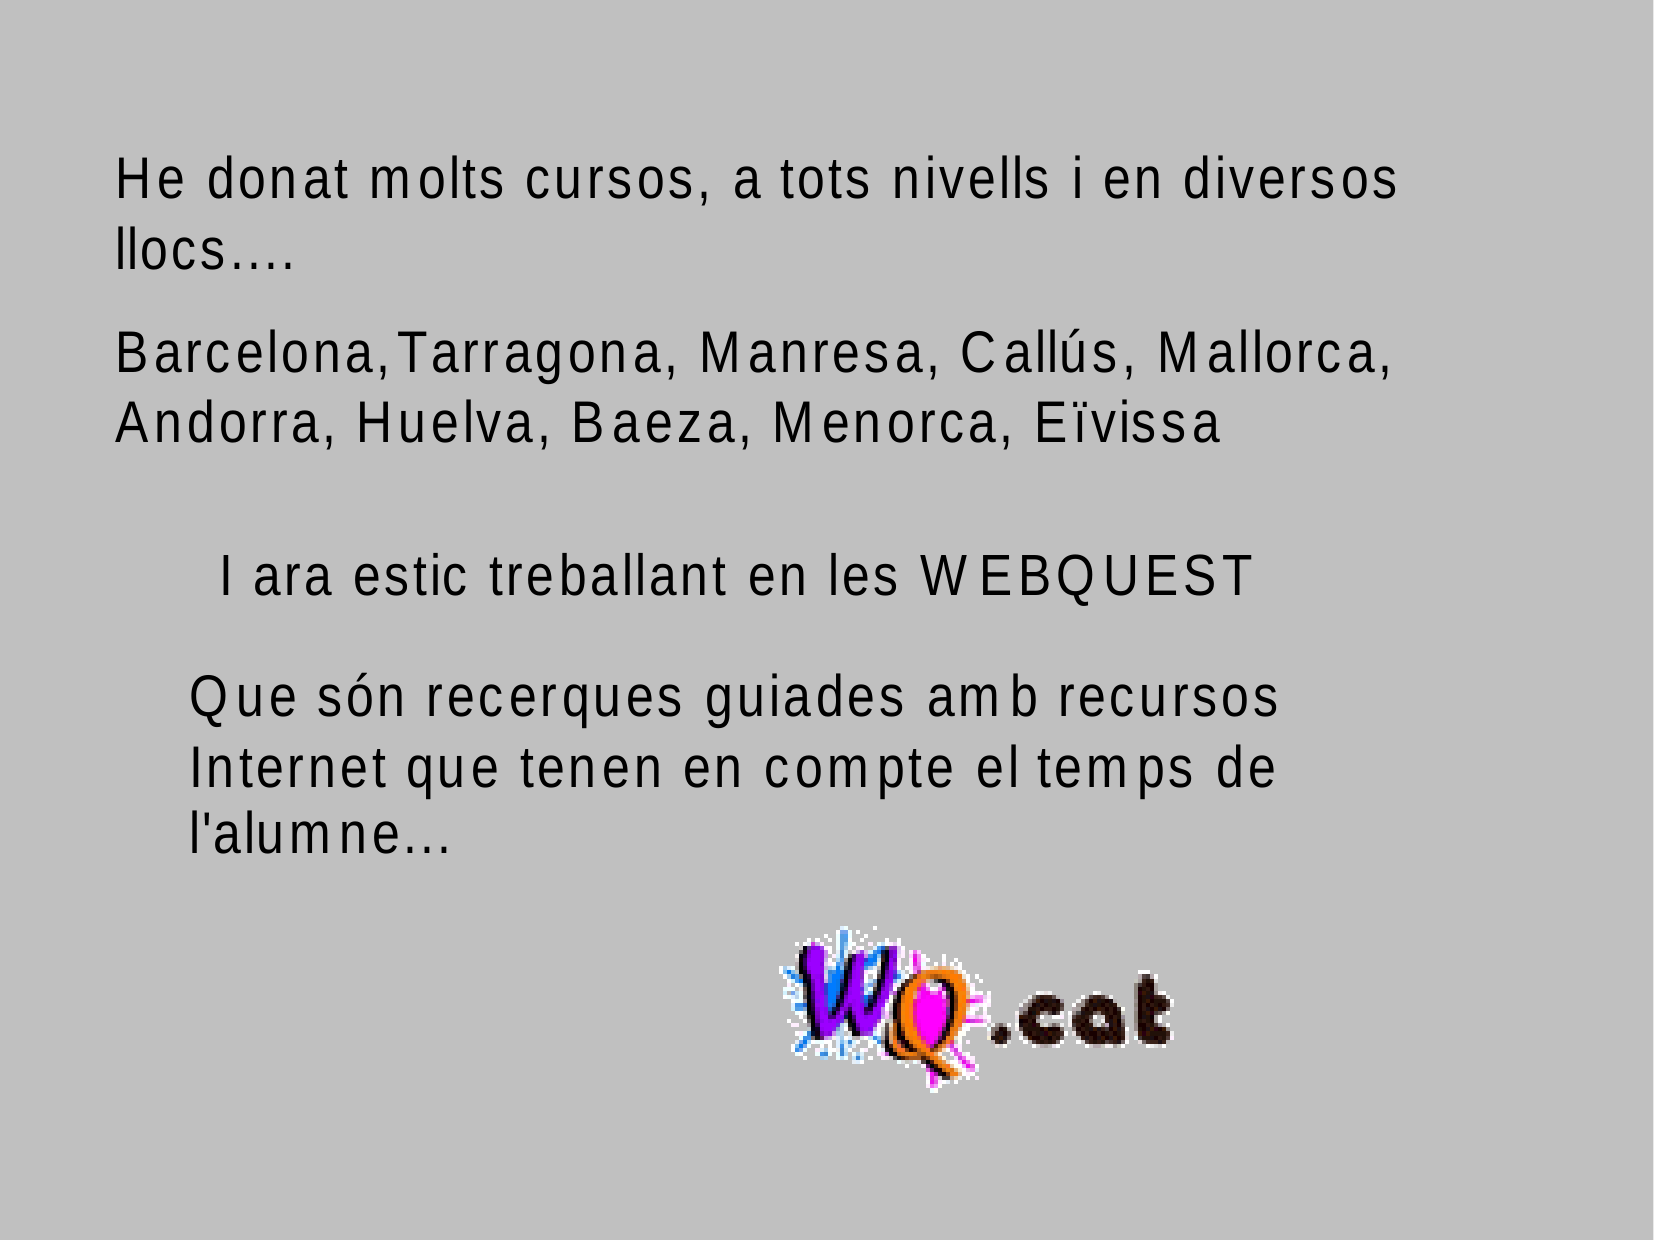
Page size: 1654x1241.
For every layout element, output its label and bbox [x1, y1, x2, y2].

picture [201, 529, 1300, 621]
picture [96, 131, 1536, 473]
picture [767, 922, 1183, 1093]
picture [171, 649, 1448, 883]
